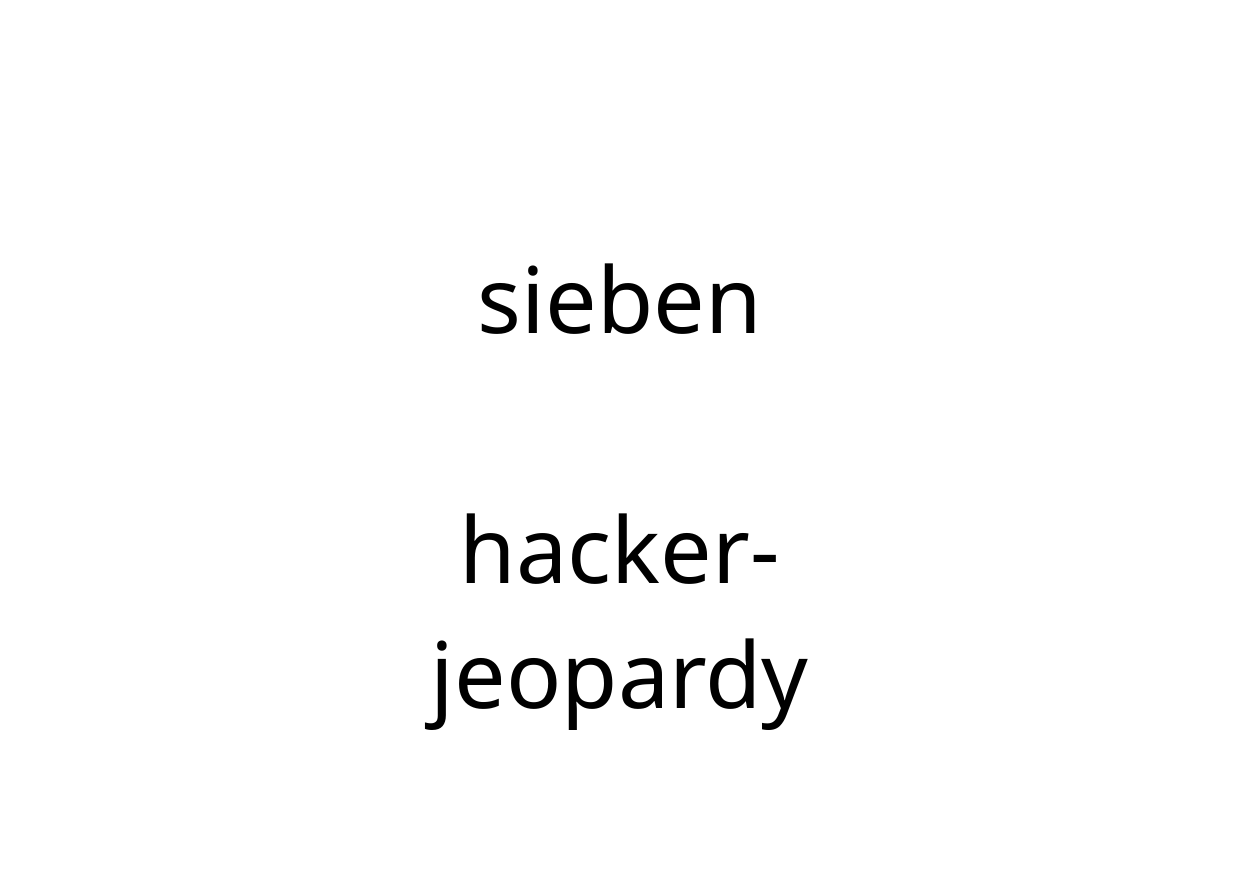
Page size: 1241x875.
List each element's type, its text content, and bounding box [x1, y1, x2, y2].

subtitle sieben hacker- jeopardy [115, 235, 1125, 735]
